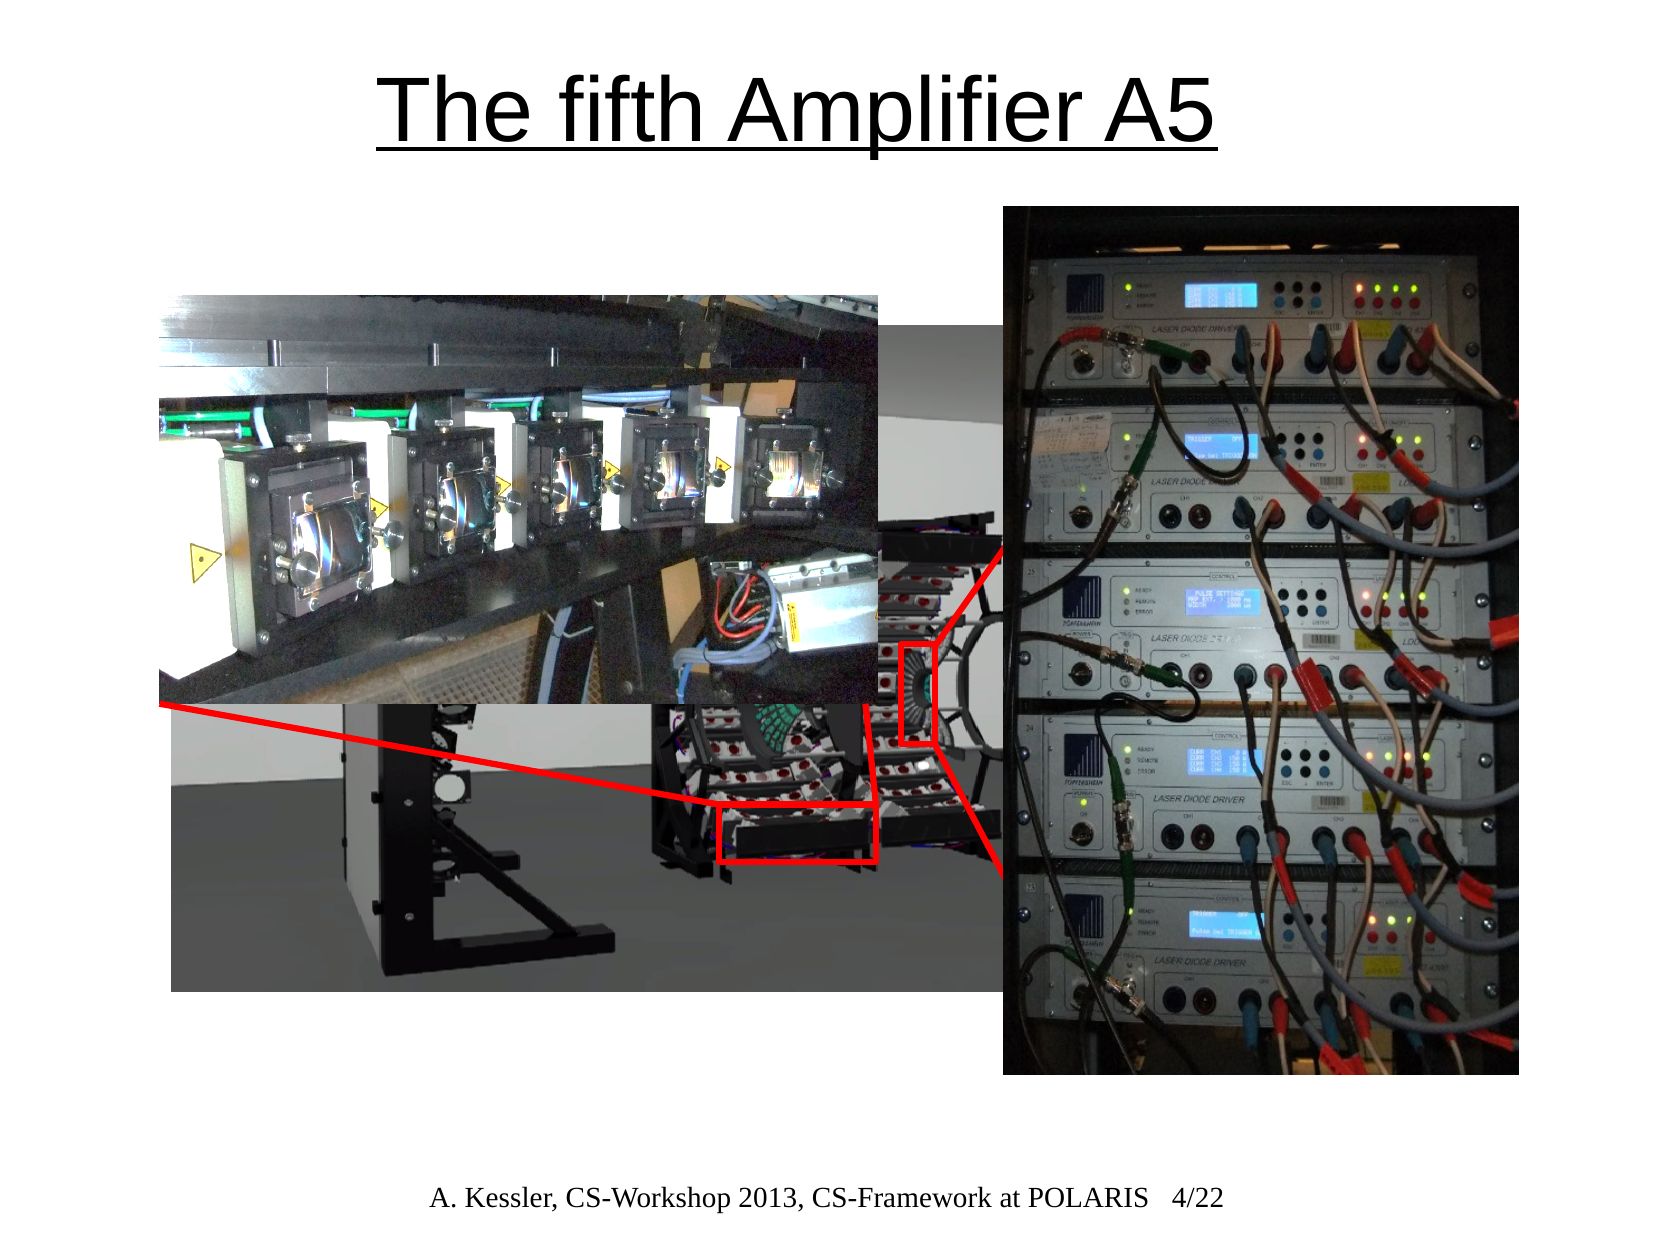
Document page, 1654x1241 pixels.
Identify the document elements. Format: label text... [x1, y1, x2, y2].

picture [722, 808, 873, 859]
picture [159, 206, 1519, 1075]
title The fifth Amplifier A5 [79, 42, 1515, 220]
